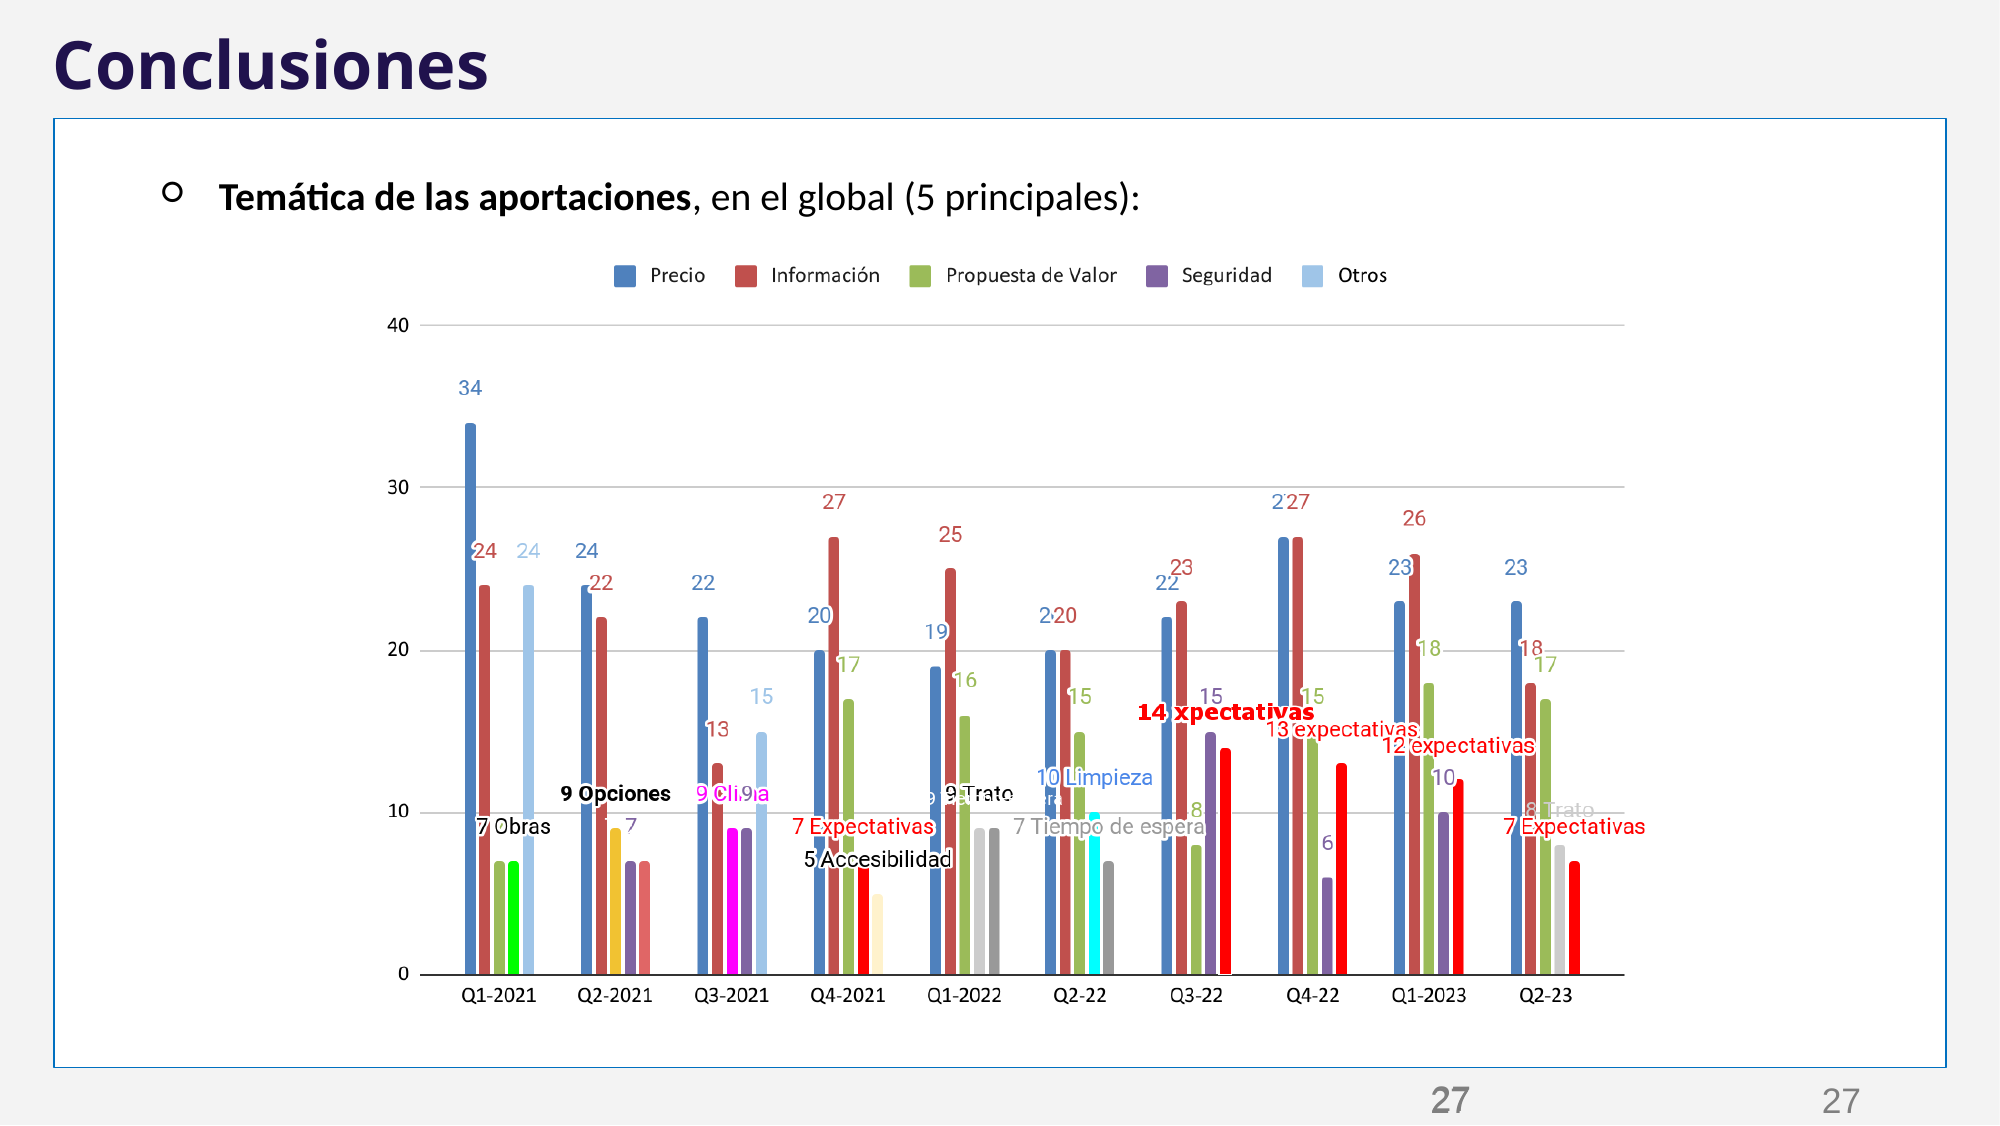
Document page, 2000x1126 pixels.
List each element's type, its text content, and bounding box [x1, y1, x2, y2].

text_box Temática de las aportaciones, en el global (5 principales): [53, 118, 1947, 1068]
text_box <number> [1412, 1069, 1880, 1126]
picture [335, 224, 1665, 1048]
text_box Conclusiones [52, 0, 1945, 126]
